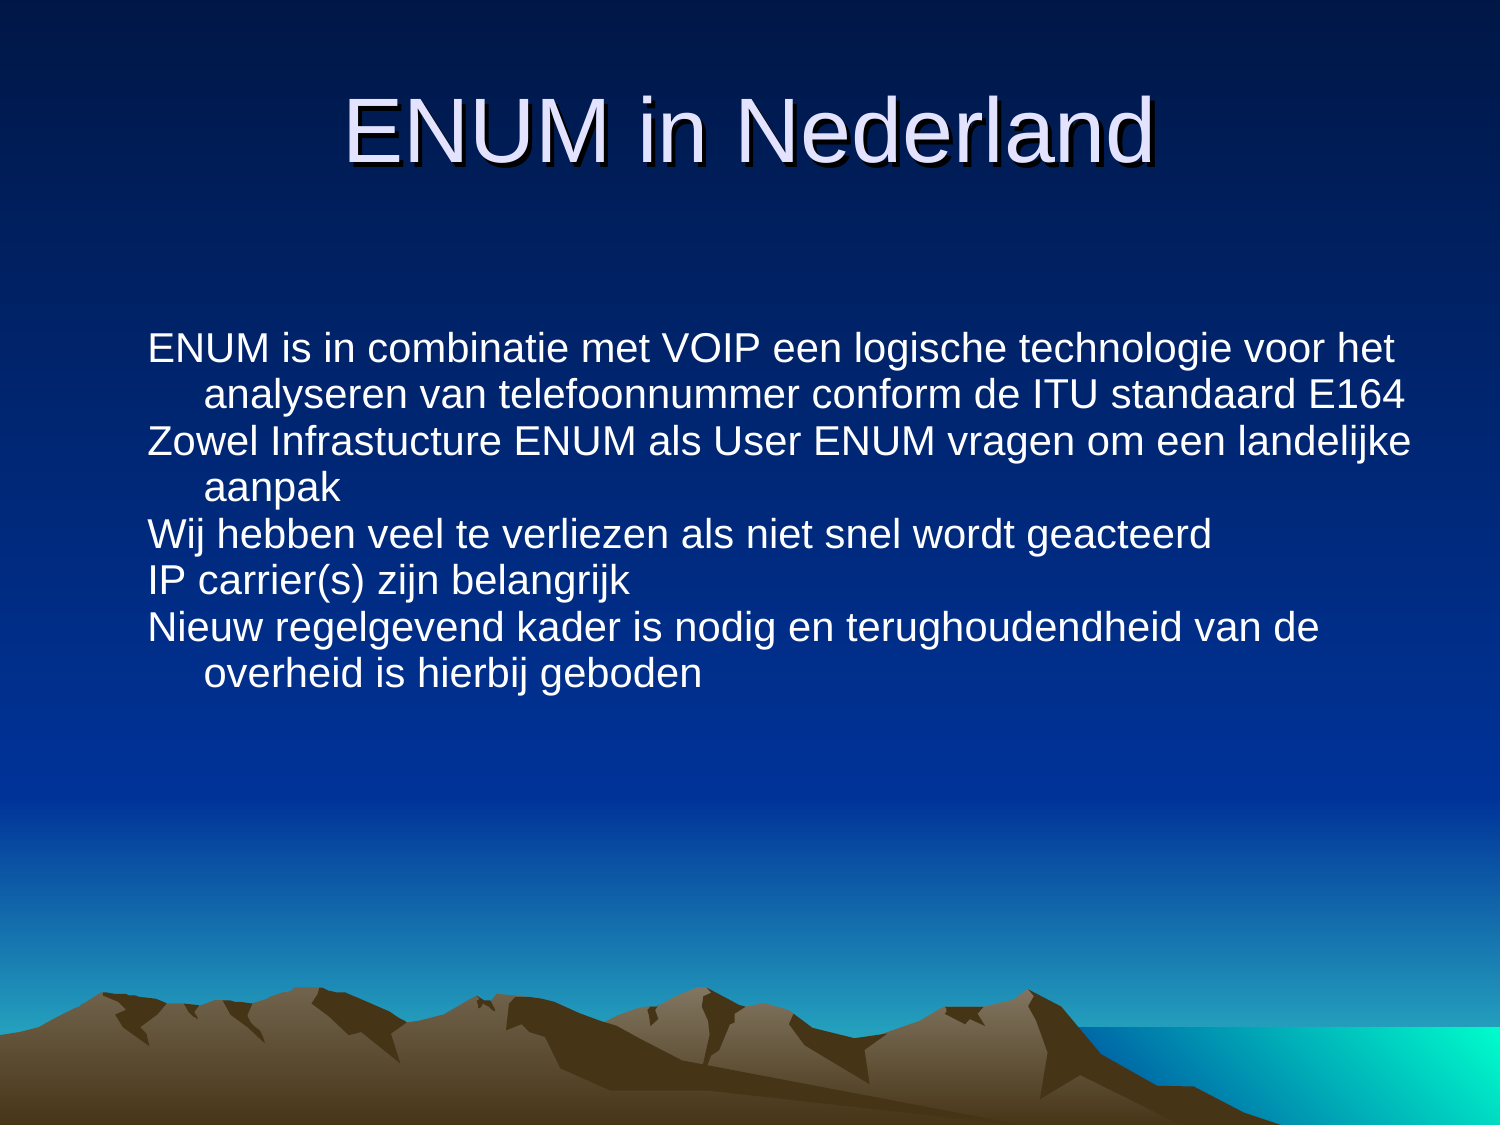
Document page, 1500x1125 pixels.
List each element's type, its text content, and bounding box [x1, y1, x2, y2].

text_box ENUM is in combinatie met VOIP een logische technologie voor het analyseren van telefoonnummer conform de ITU standaard E164 Zowel Infrastucture ENUM als User ENUM vragen om een landelijke aanpak Wij hebben veel te verliezen als niet snel wordt geacteerd IP carrier(s) zijn belangrijk Nieuw regelgevend kader is nodig en terughoudendheid van de overheid is hierbij geboden [132, 270, 1436, 751]
title ENUM in Nederland [75, 37, 1426, 225]
